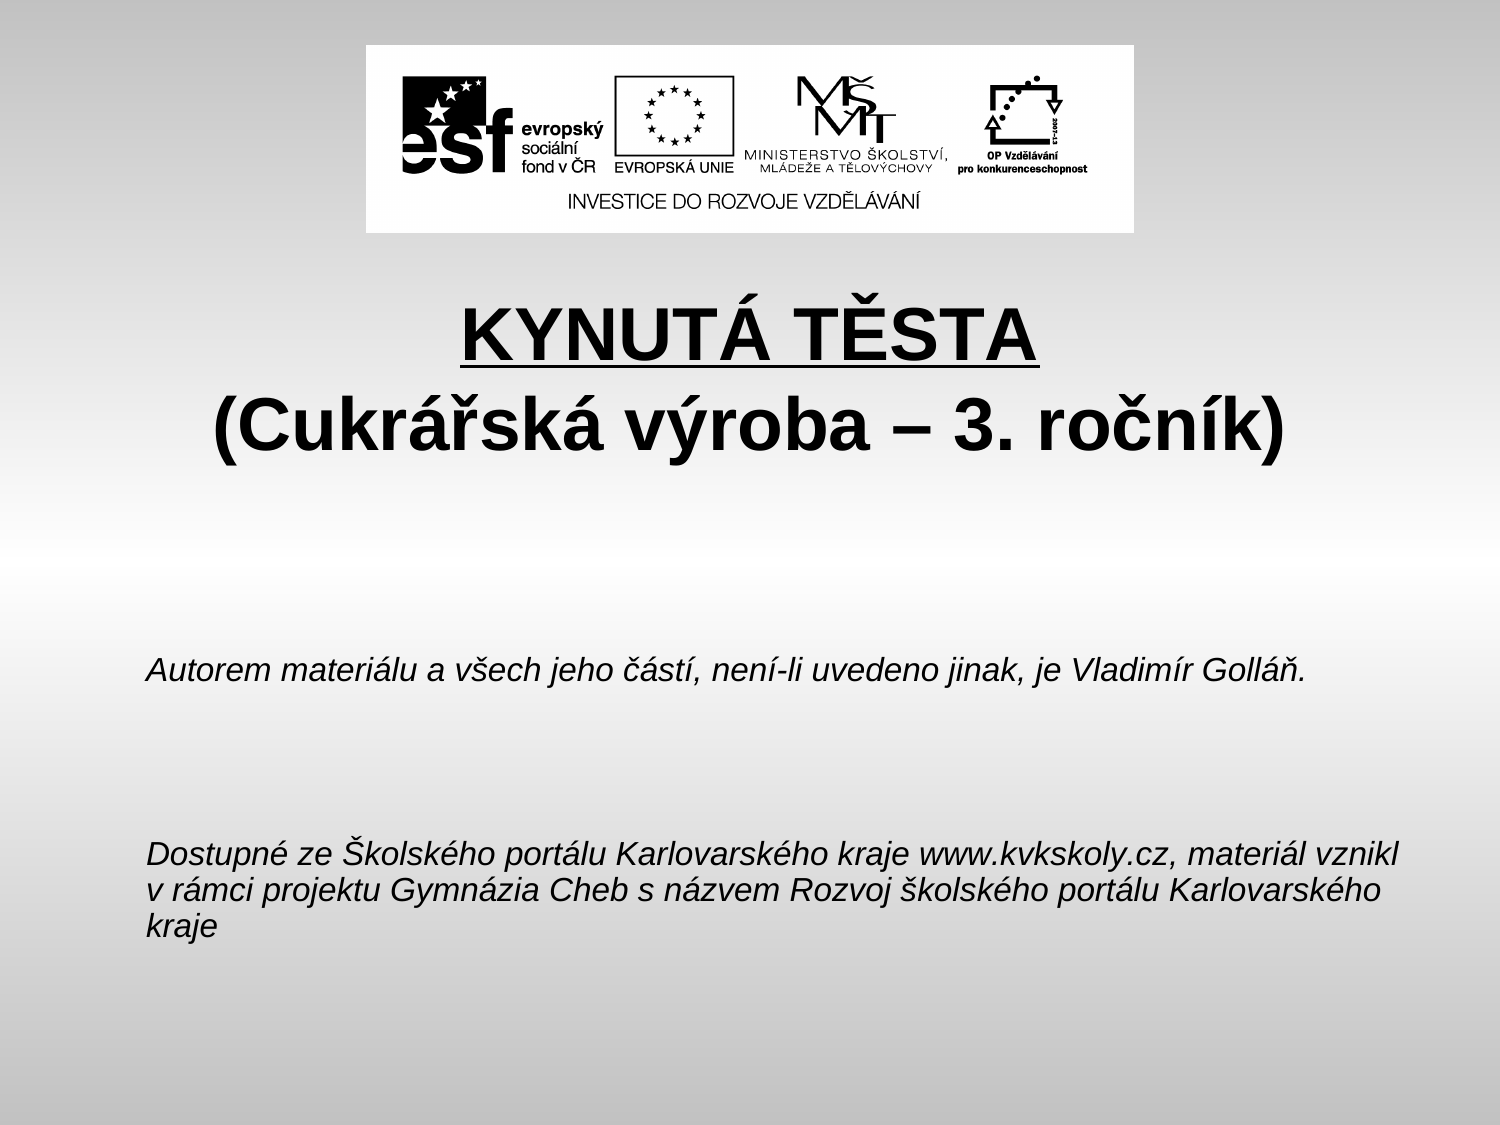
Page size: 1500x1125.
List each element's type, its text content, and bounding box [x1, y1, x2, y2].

picture [366, 45, 1134, 218]
list Autorem materiálu a všech jeho částí, není-li uvedeno jinak, je Vladimír Golláň. Dostupné ze Školského portálu Karlovarského kraje www.kvkskoly.cz, materiál vznikl v rámci projektu Gymnázia Cheb s názvem Rozvoj školského portálu Karlovarského kraje [75, 262, 1426, 1006]
text_box KYNUTÁ TĚSTA (Cukrářská výroba – 3. ročník) [112, 218, 1388, 532]
